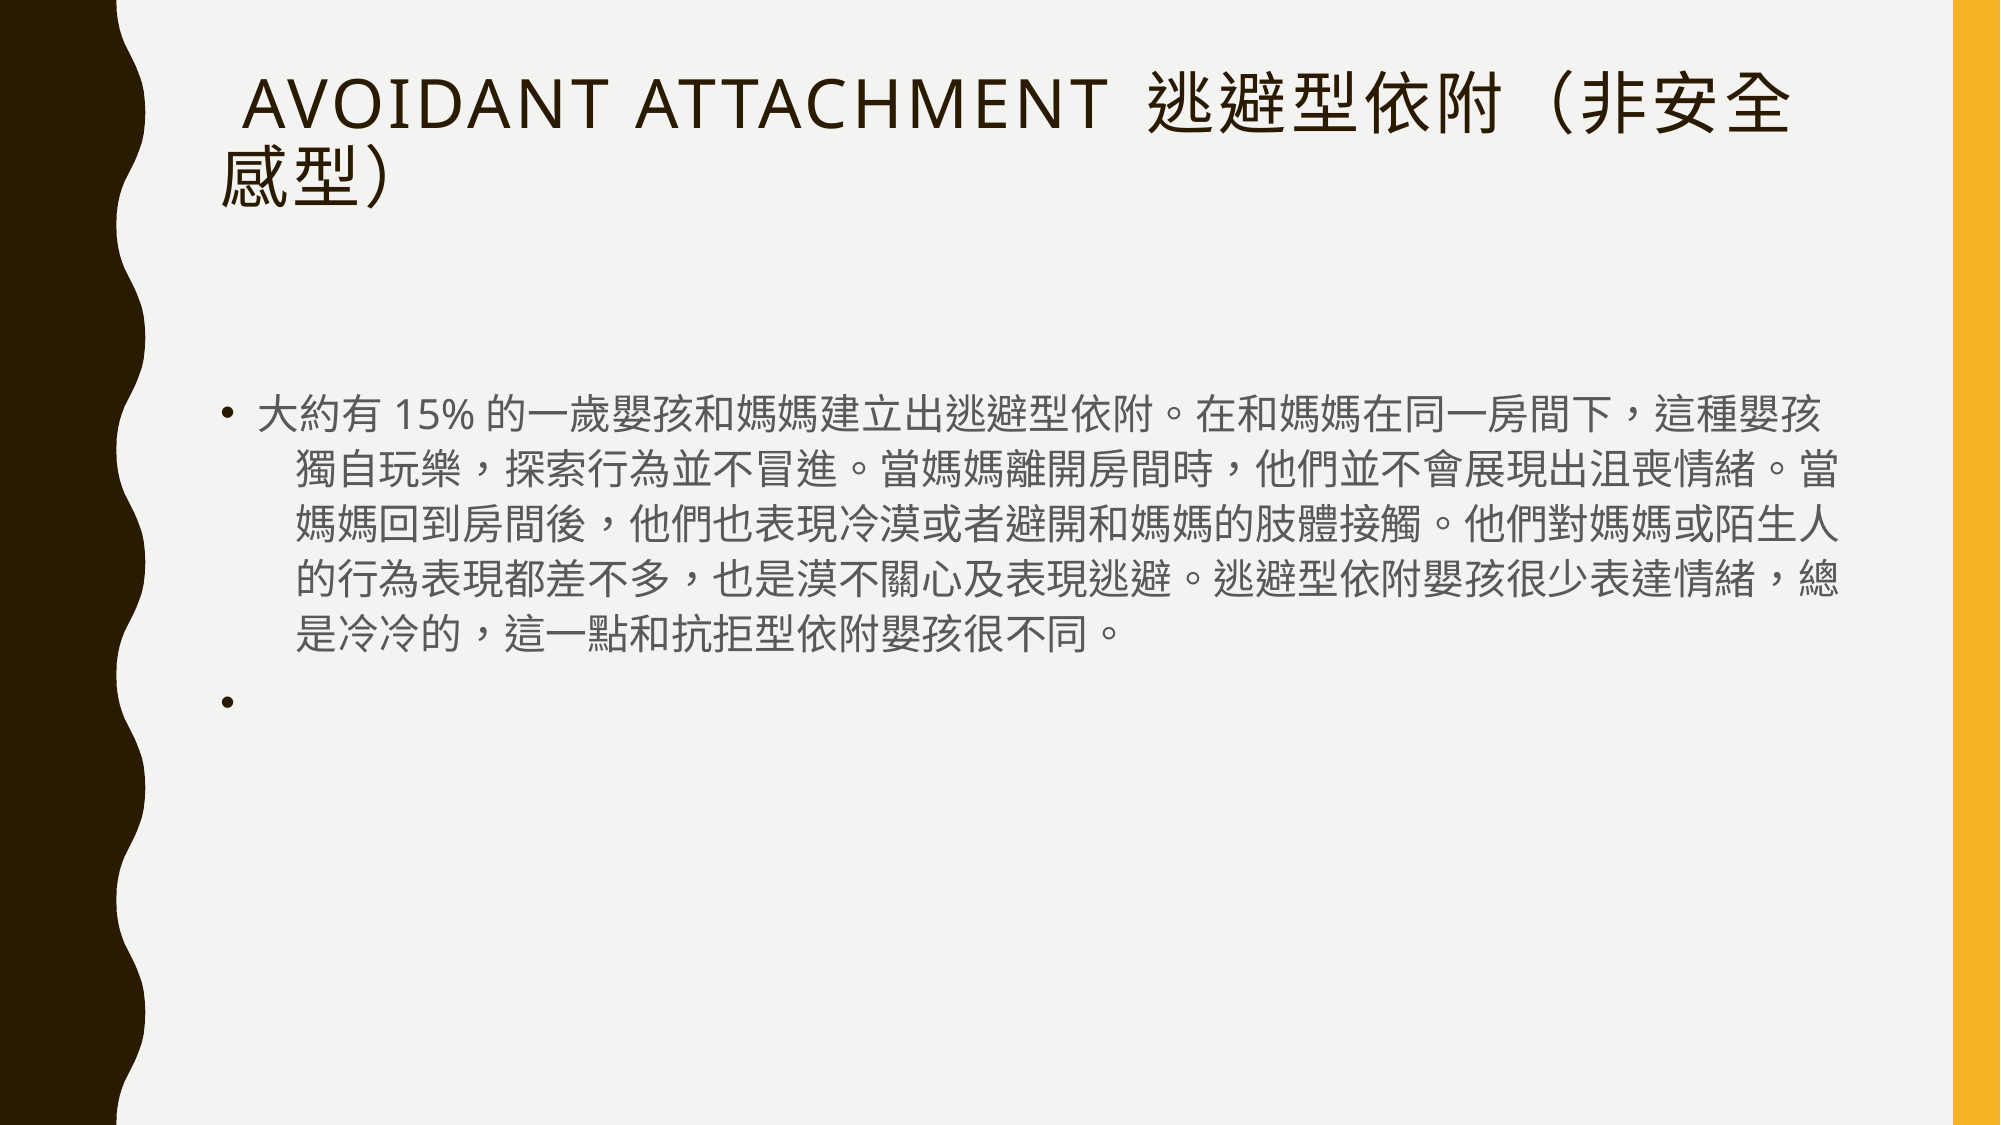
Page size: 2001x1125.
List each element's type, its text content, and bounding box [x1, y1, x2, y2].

title Avoidant Attachment 逃避型依附（非安全感型） [205, 62, 1876, 308]
list 大約有15%的一歲嬰孩和媽媽建立出逃避型依附。在和媽媽在同一房間下，這種嬰孩獨自玩樂，探索行為並不冒進。當媽媽離開房間時，他們並不會展現出沮喪情緒。當媽媽回到房間後，他們也表現冷漠或者避開和媽媽的肢體接觸。他們對媽媽或陌生人的行為表現都差不多，也是漠不關心及表現逃避。逃避型依附嬰孩很少表達情緒，總是冷冷的，這一點和抗拒型依附嬰孩很不同。 [205, 375, 1876, 965]
